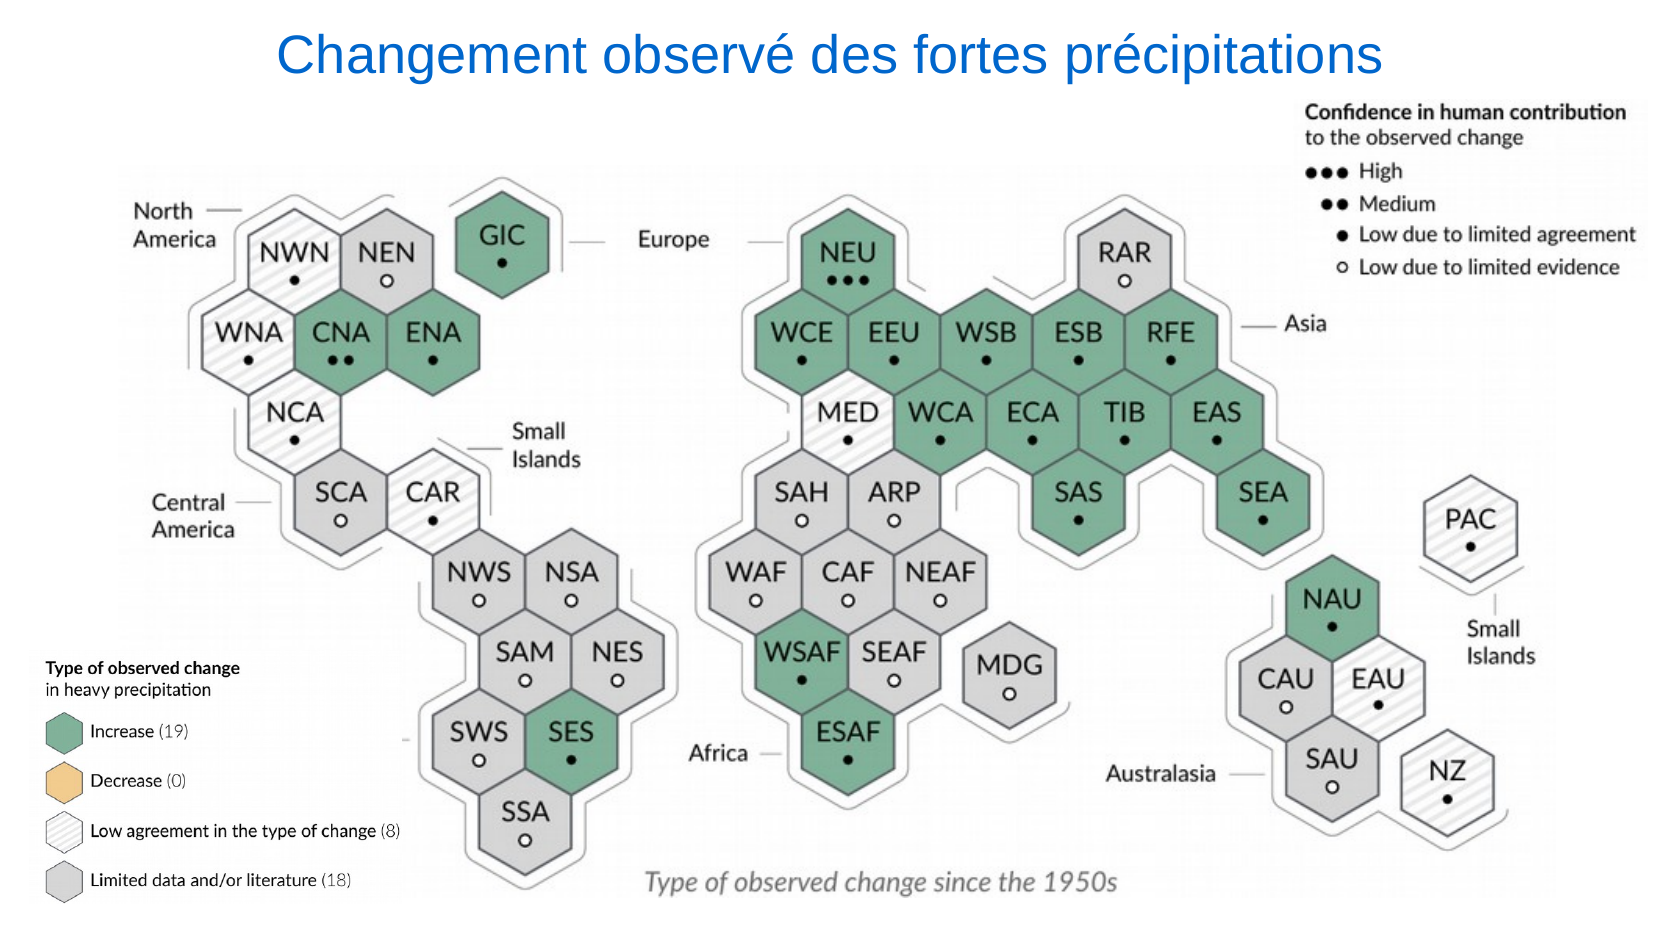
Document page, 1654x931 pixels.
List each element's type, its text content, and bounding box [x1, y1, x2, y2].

picture [29, 99, 1648, 904]
text_box Changement observé des fortes précipitations [86, 11, 1576, 92]
